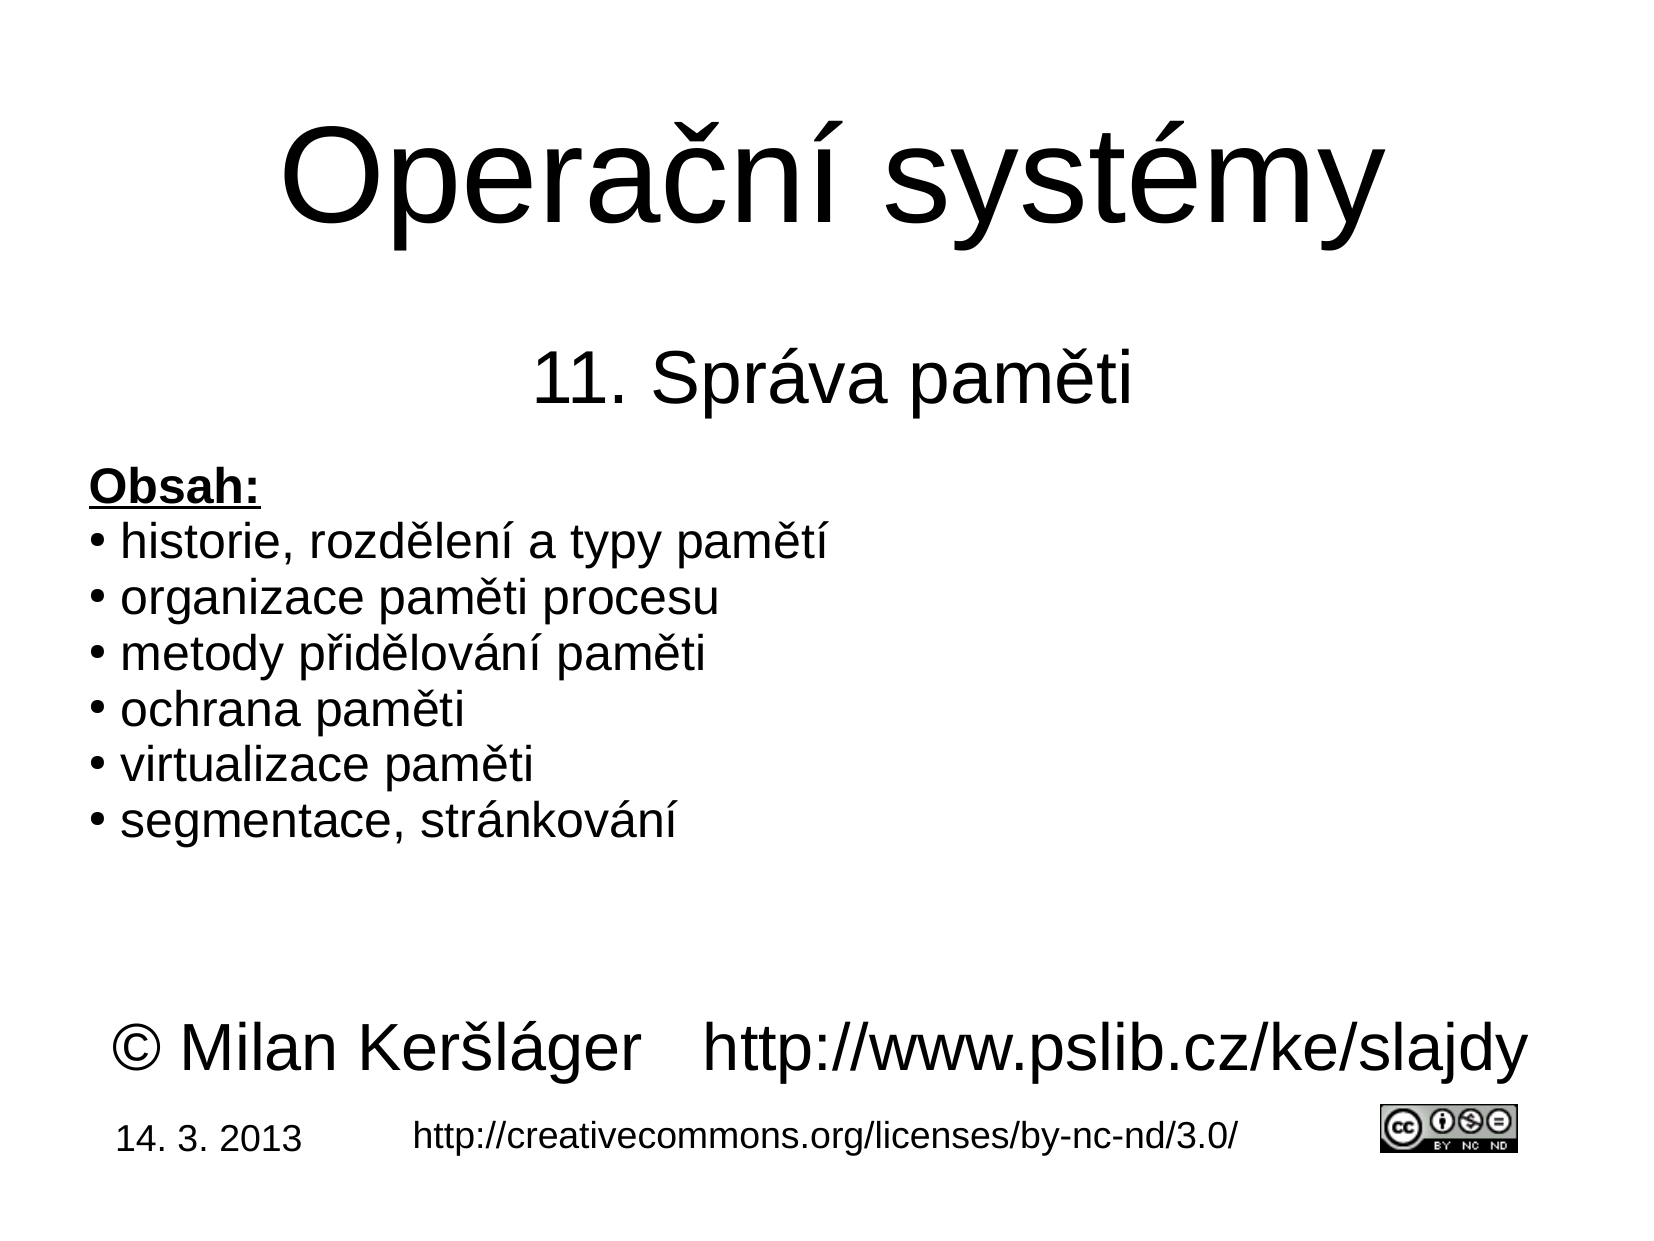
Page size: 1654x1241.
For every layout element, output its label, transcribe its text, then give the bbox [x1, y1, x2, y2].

picture [1380, 1104, 1518, 1153]
text_box http://creativecommons.org/licenses/by-nc-nd/3.0/ [339, 1107, 1313, 1165]
title Operační systémy 11. Správa paměti [88, 56, 1577, 450]
text_box Obsah: historie, rozdělení a typy pamětí organizace paměti procesu metody přidělování paměti ochrana paměti virtualizace paměti segmentace, stránkování [73, 450, 1580, 856]
list © Milan Keršláger http://www.pslib.cz/ke/slajdy [76, 1009, 1565, 1087]
text_box 14. 3. 2013 [100, 1110, 337, 1167]
